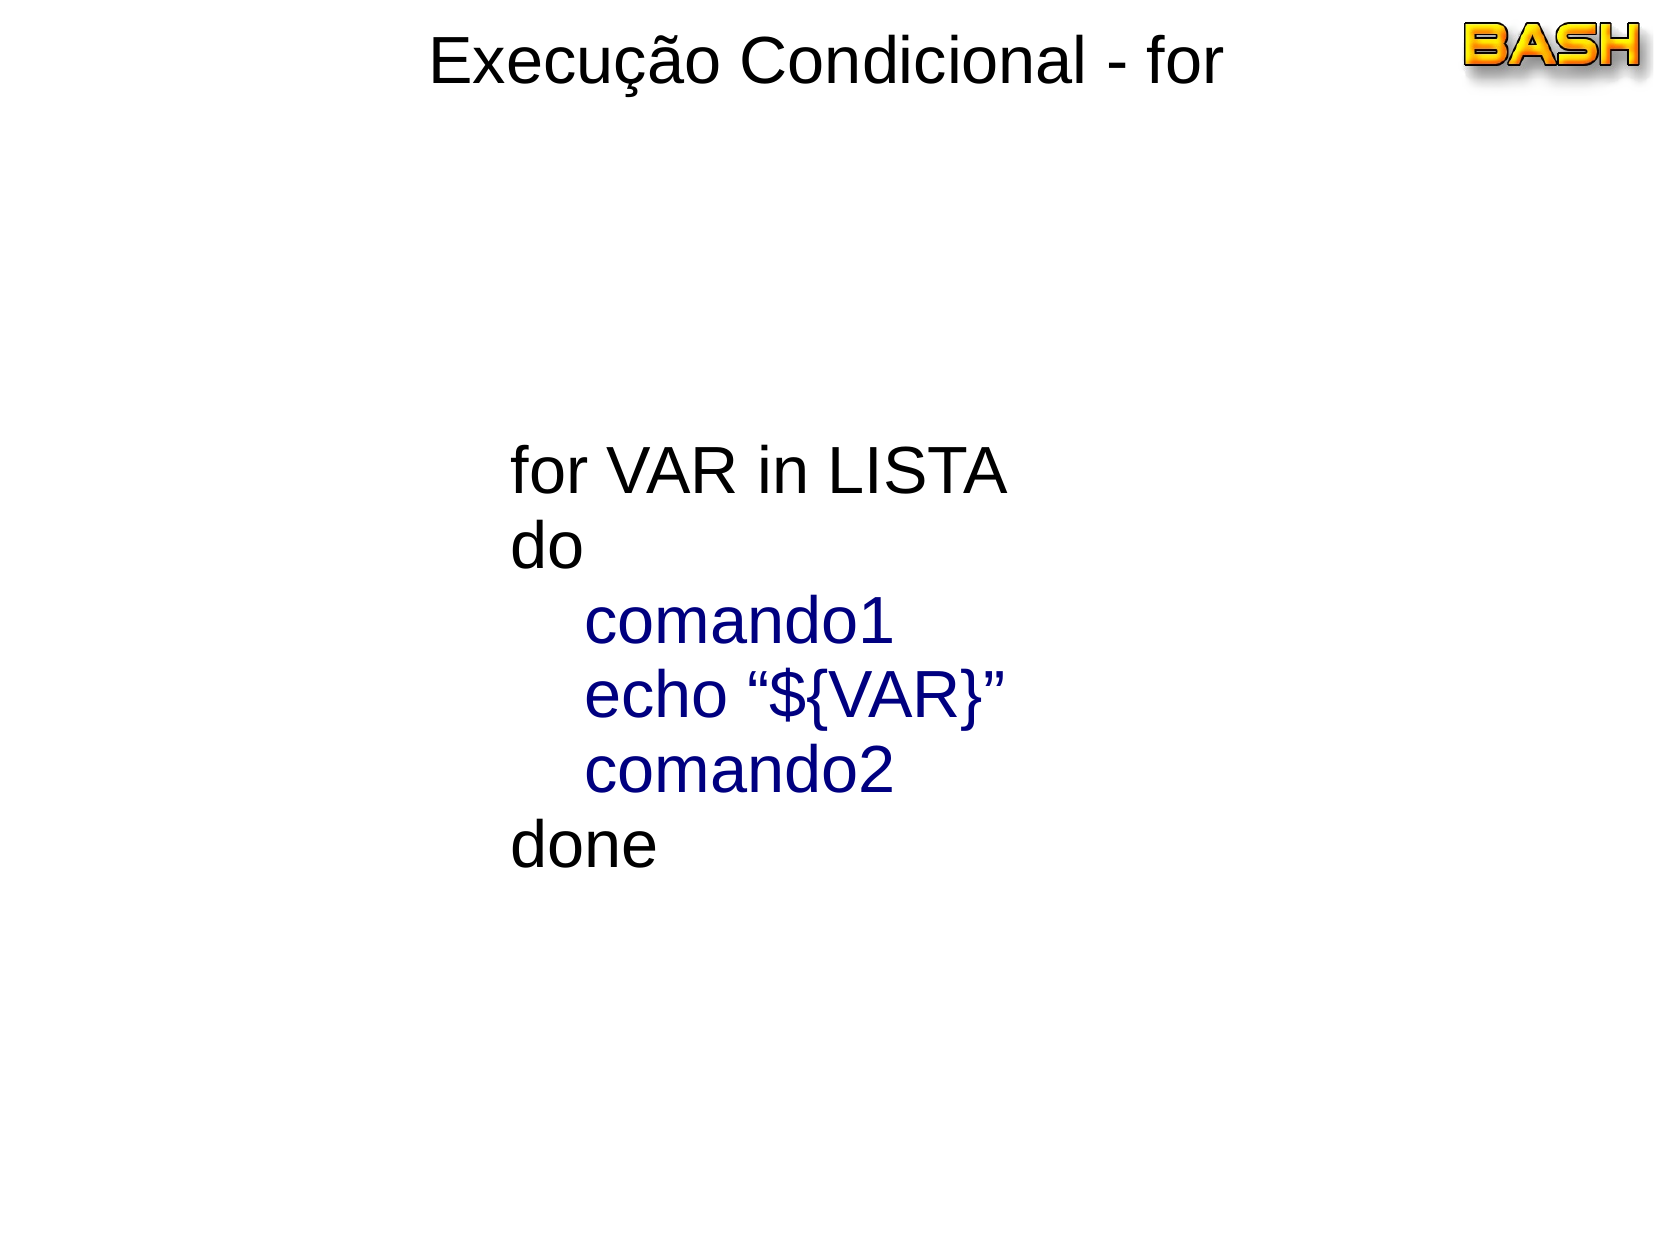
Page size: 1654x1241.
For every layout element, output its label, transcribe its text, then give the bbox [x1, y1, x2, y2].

title Execução Condicional - for [82, 22, 1571, 98]
title for VAR in LISTA do comando1 echo “${VAR}” comando2 done [510, 433, 1146, 882]
picture [1450, 0, 1654, 96]
